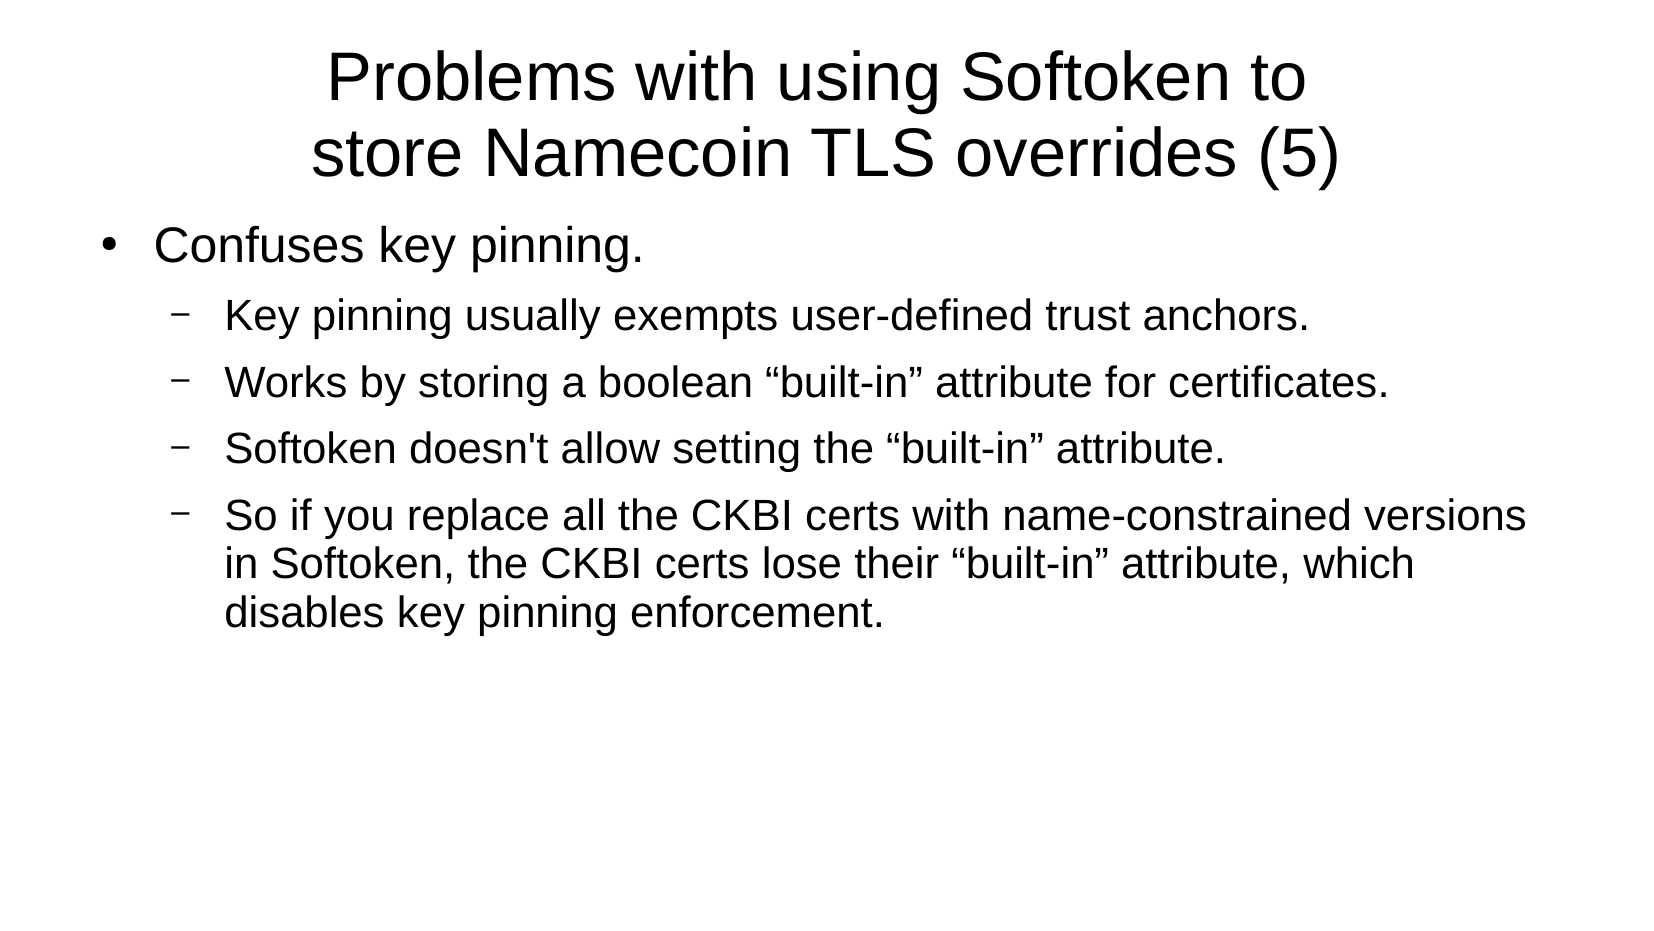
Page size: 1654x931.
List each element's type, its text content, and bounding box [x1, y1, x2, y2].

list Confuses key pinning. Key pinning usually exempts user-defined trust anchors. Works by storing a boolean “built-in” attribute for certificates. Softoken doesn't allow setting the “built-in” attribute. So if you replace all the CKBI certs with name-constrained versions in Softoken, the CKBI certs lose their “built-in” attribute, which disables key pinning enforcement. [82, 217, 1571, 757]
title Problems with using Softoken to store Namecoin TLS overrides (5) [82, 37, 1571, 193]
